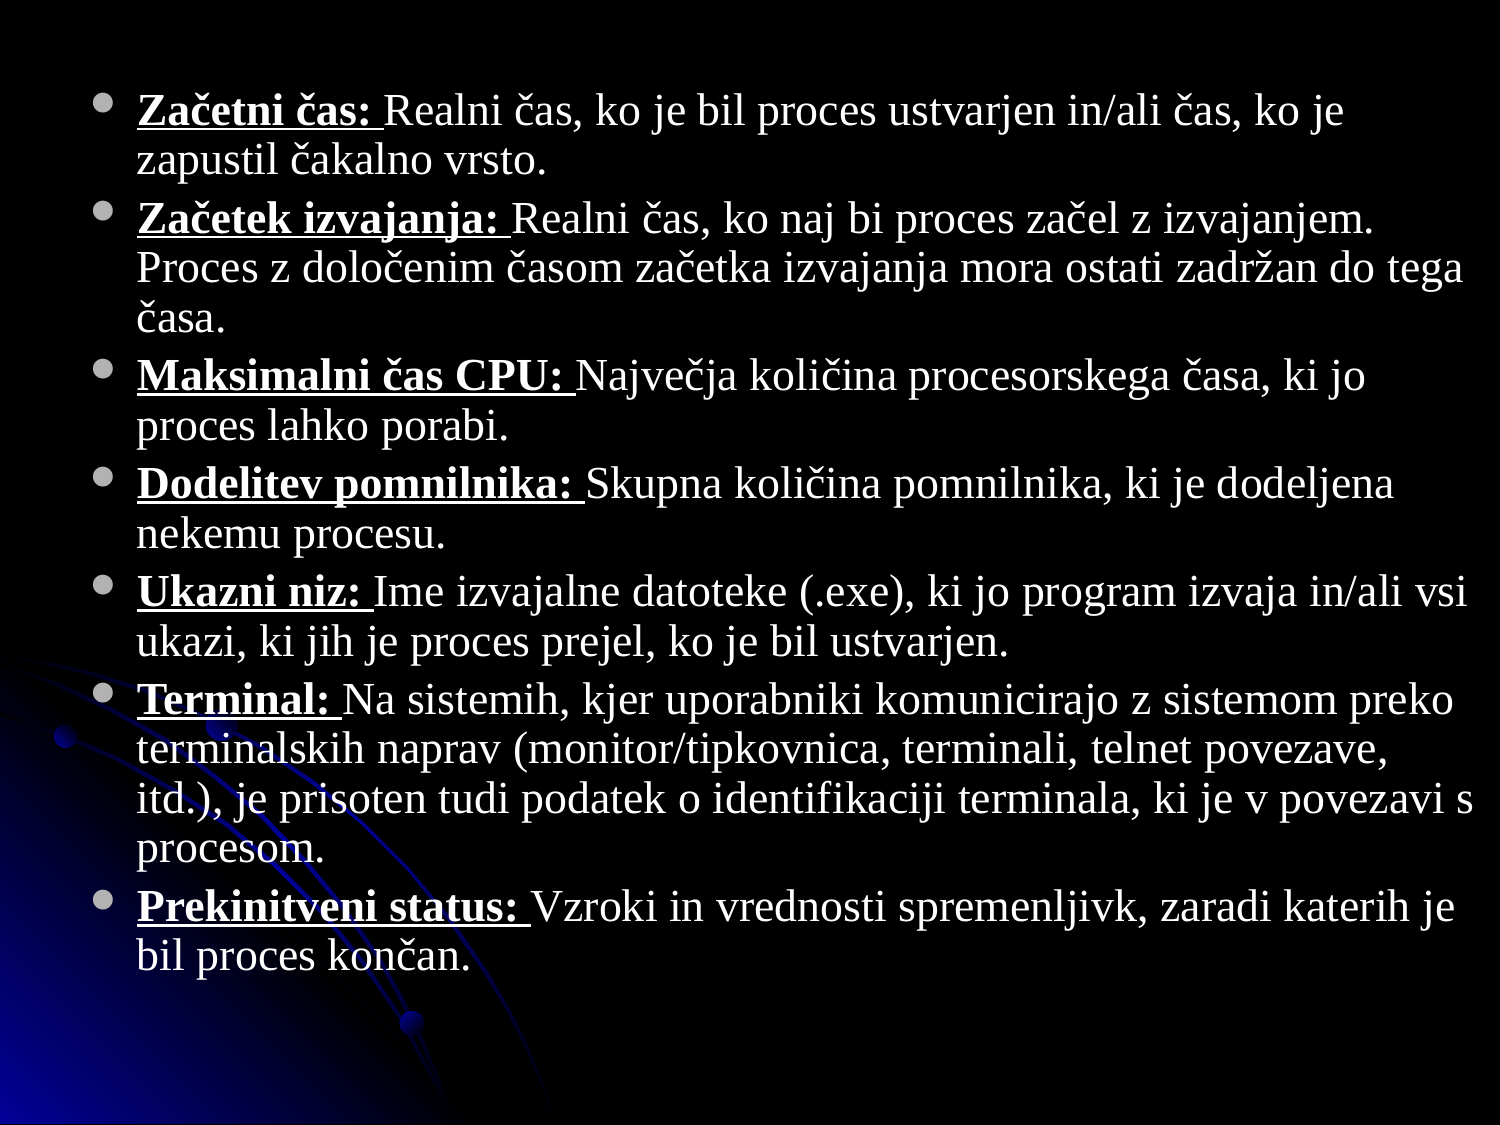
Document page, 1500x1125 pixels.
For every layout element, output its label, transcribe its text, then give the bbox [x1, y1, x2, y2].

list Začetni čas: Realni čas, ko je bil proces ustvarjen in/ali čas, ko je zapustil čakalno vrsto. Začetek izvajanja: Realni čas, ko naj bi proces začel z izvajanjem. Proces z določenim časom začetka izvajanja mora ostati zadržan do tega časa. Maksimalni čas CPU: Največja količina procesorskega časa, ki jo proces lahko porabi. Dodelitev pomnilnika: Skupna količina pomnilnika, ki je dodeljena nekemu procesu. Ukazni niz: Ime izvajalne datoteke (.exe), ki jo program izvaja in/ali vsi ukazi, ki jih je proces prejel, ko je bil ustvarjen. Terminal: Na sistemih, kjer uporabniki komunicirajo z sistemom preko terminalskih naprav (monitor/tipkovnica, terminali, telnet povezave, itd.), je prisoten tudi podatek o identifikaciji terminala, ki je v povezavi s procesom. Prekinitveni status: Vzroki in vrednosti spremenljivk, zaradi katerih je bil proces končan. [0, 78, 1500, 1083]
